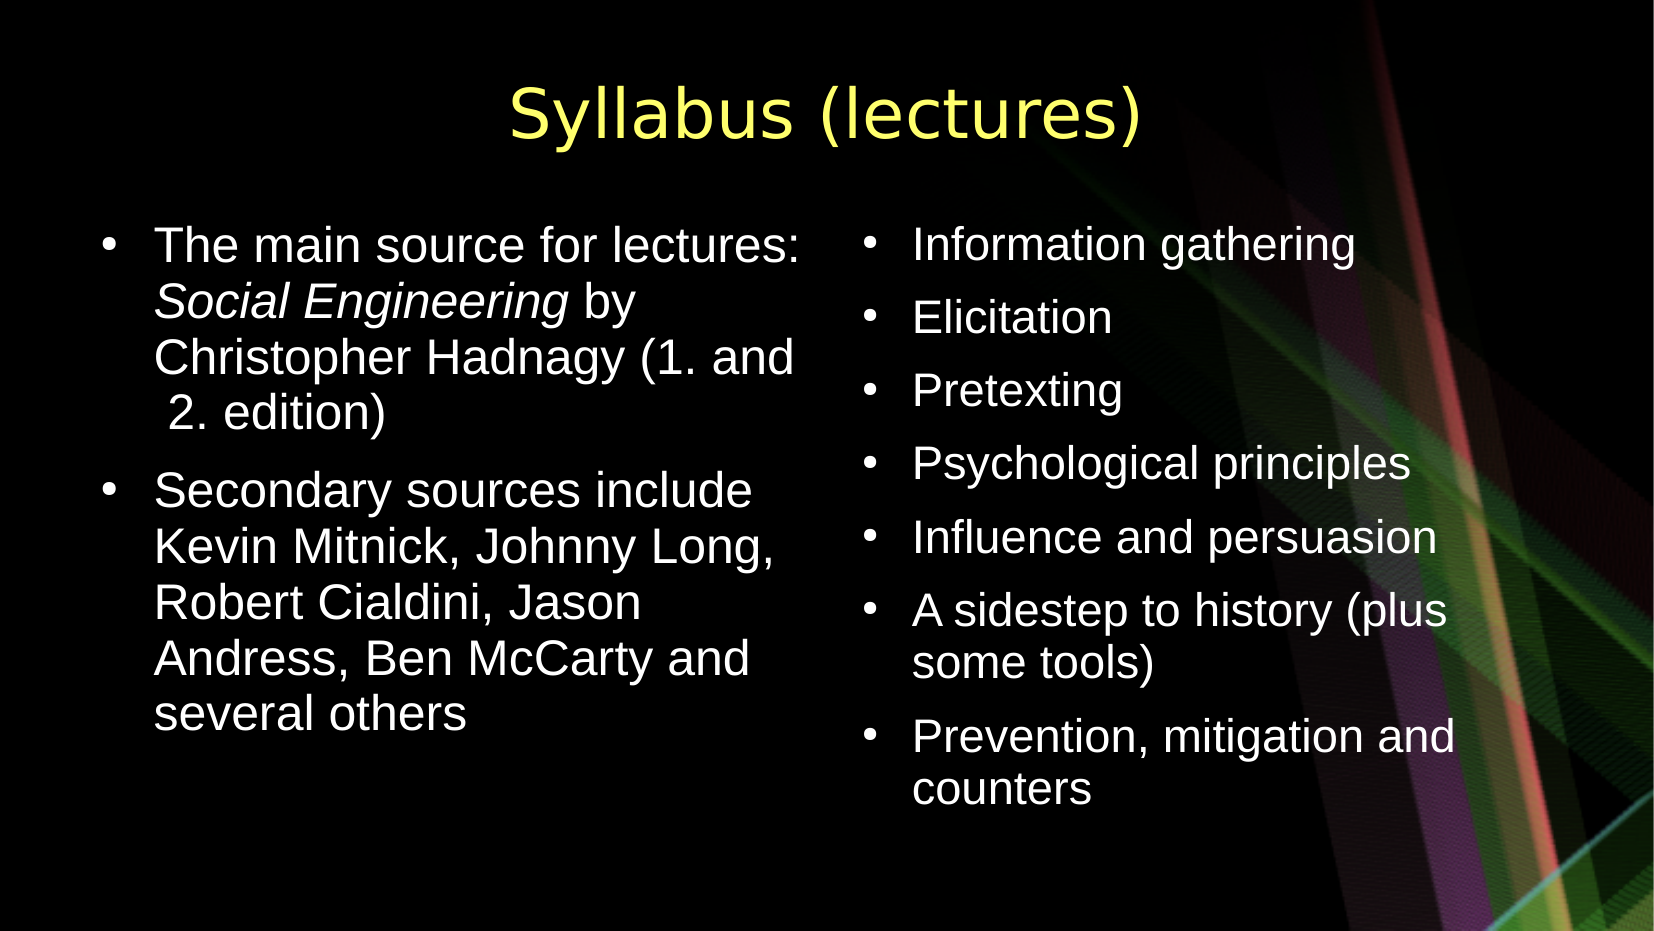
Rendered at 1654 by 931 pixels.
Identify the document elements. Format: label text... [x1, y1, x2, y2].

title Syllabus (lectures) [82, 37, 1571, 193]
list Information gathering Elicitation Pretexting Psychological principles Influence and persuasion A sidestep to history (plus some tools) Prevention, mitigation and counters [845, 217, 1572, 815]
picture [0, 0, 1654, 931]
list The main source for lectures: Social Engineering by Christopher Hadnagy (1. and 2. edition) Secondary sources include Kevin Mitnick, Johnny Long, Robert Cialdini, Jason Andress, Ben McCarty and several others [82, 217, 809, 758]
